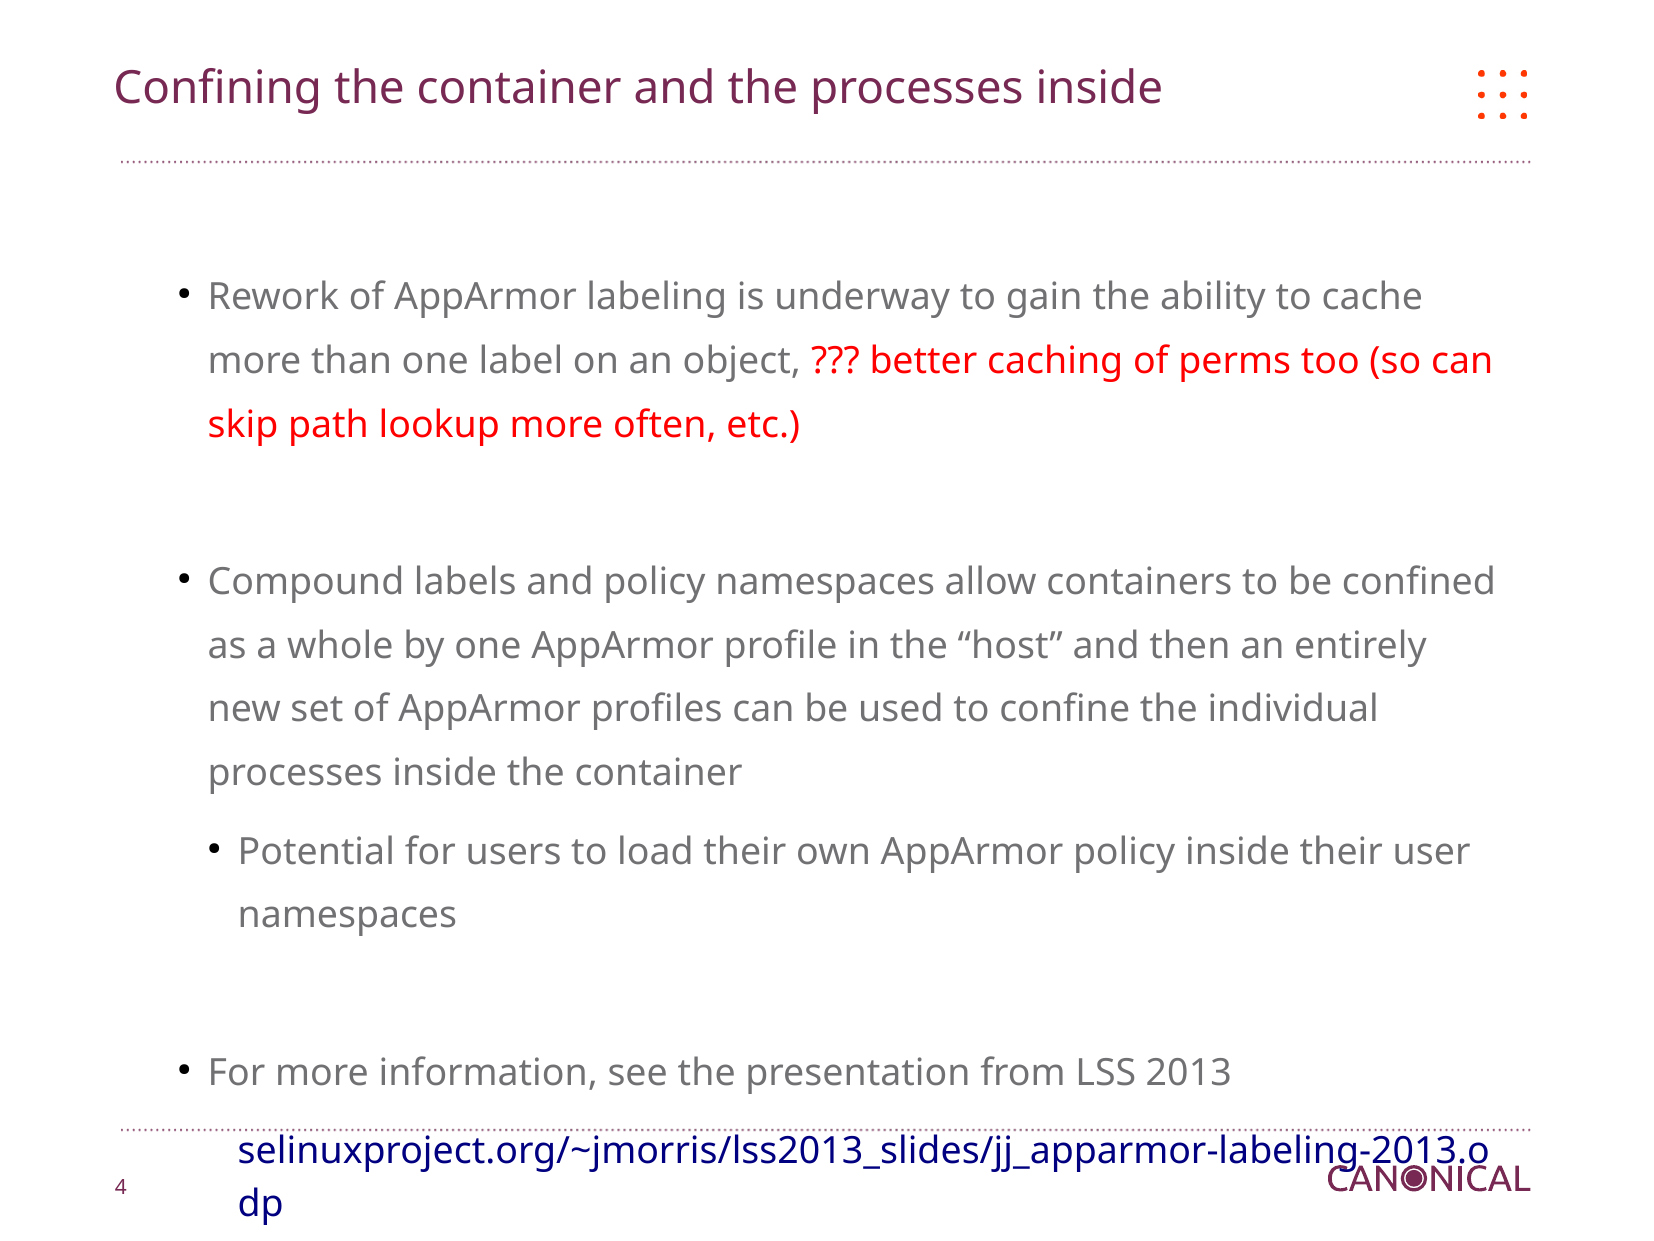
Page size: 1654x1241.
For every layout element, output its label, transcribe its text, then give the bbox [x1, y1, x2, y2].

picture [111, 159, 1533, 166]
picture [1478, 70, 1527, 119]
picture [111, 1127, 1533, 1134]
list Rework of AppArmor labeling is underway to gain the ability to cache more than one label on an object, ??? better caching of perms too (so can skip path lookup more often, etc.) Compound labels and policy namespaces allow containers to be confined as a whole by one AppArmor profile in the “host” and then an entirely new set of AppArmor profiles can be used to confine the individual processes inside the container Potential for users to load their own AppArmor policy inside their user namespaces For more information, see the presentation from LSS 2013 selinuxproject.org/~jmorris/lss2013_slides/jj_apparmor-labeling-2013.odp [147, 256, 1506, 1023]
title Confining the container and the processes inside [113, 59, 1382, 112]
